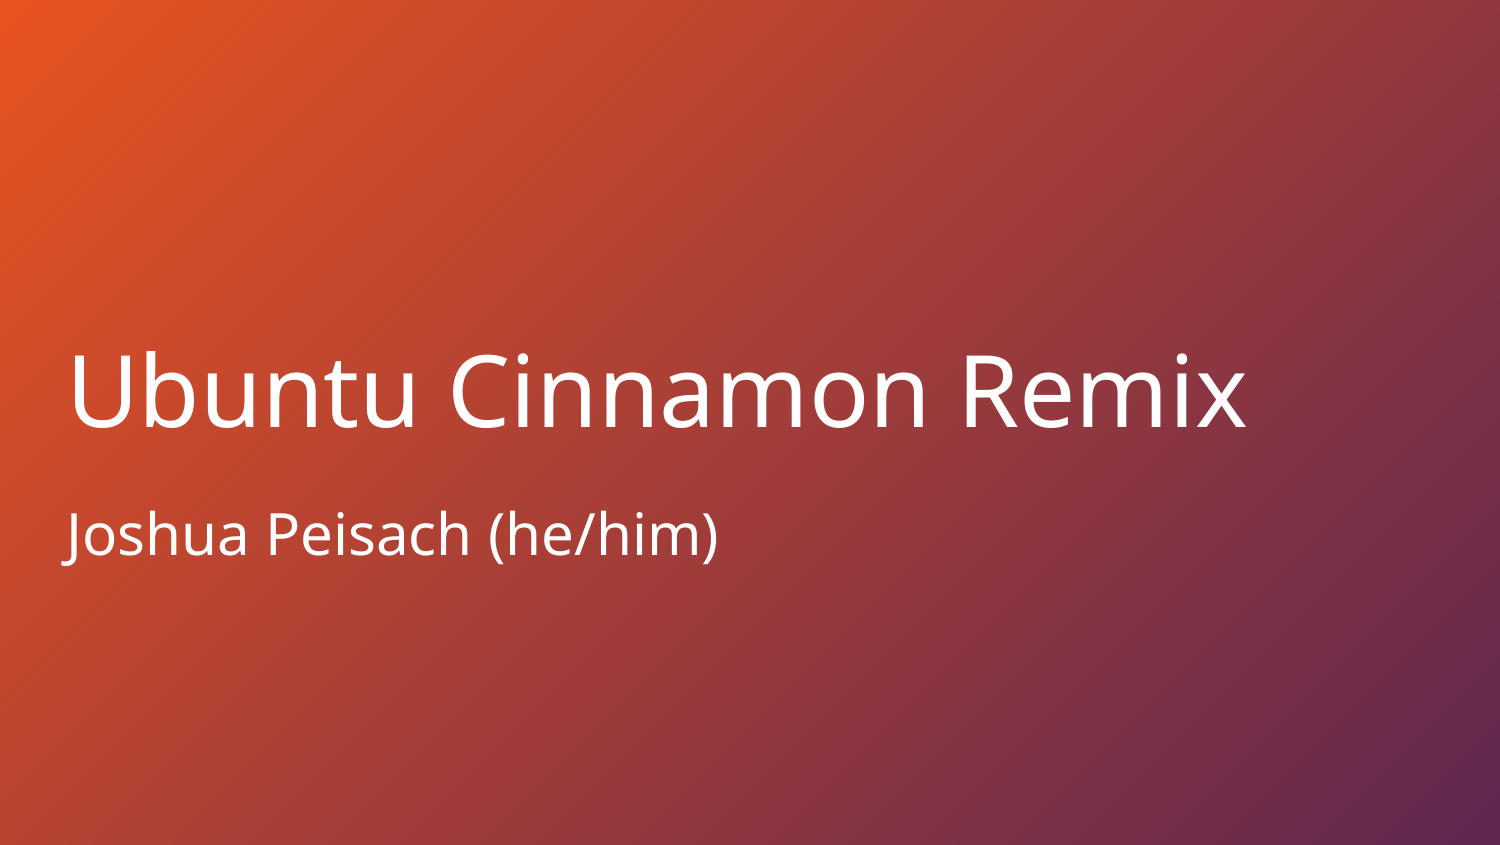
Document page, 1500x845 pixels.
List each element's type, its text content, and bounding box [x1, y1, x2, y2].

title Ubuntu Cinnamon Remix [51, 200, 1449, 472]
subtitle Joshua Peisach (he/him) [51, 477, 1449, 608]
